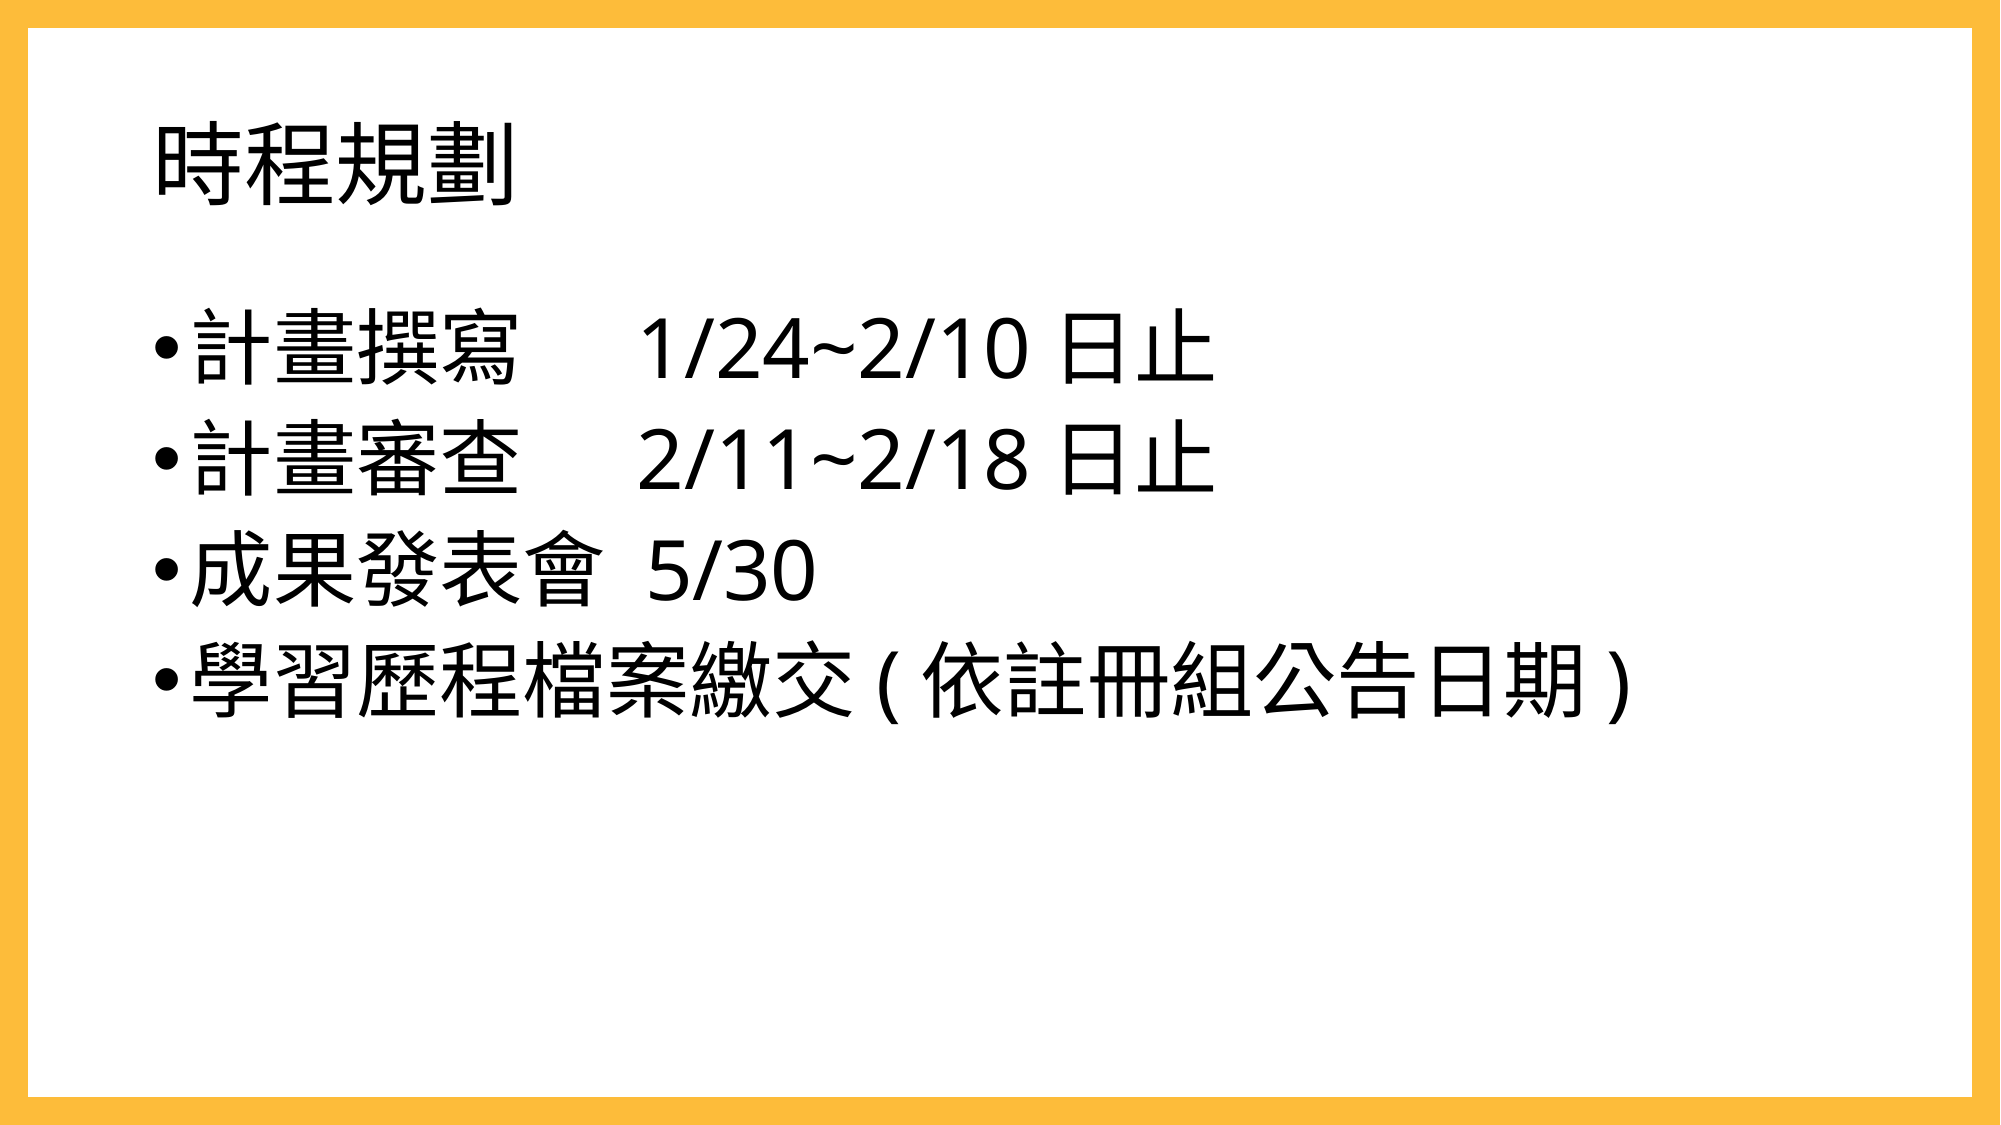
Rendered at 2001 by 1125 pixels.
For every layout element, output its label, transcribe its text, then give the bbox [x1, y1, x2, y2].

list 計畫撰寫 1/24~2/10日止 計畫審查 2/11~2/18日止 成果發表會 5/30 學習歷程檔案繳交(依註冊組公告日期) [137, 299, 1863, 1014]
title 時程規劃 [137, 59, 1863, 278]
